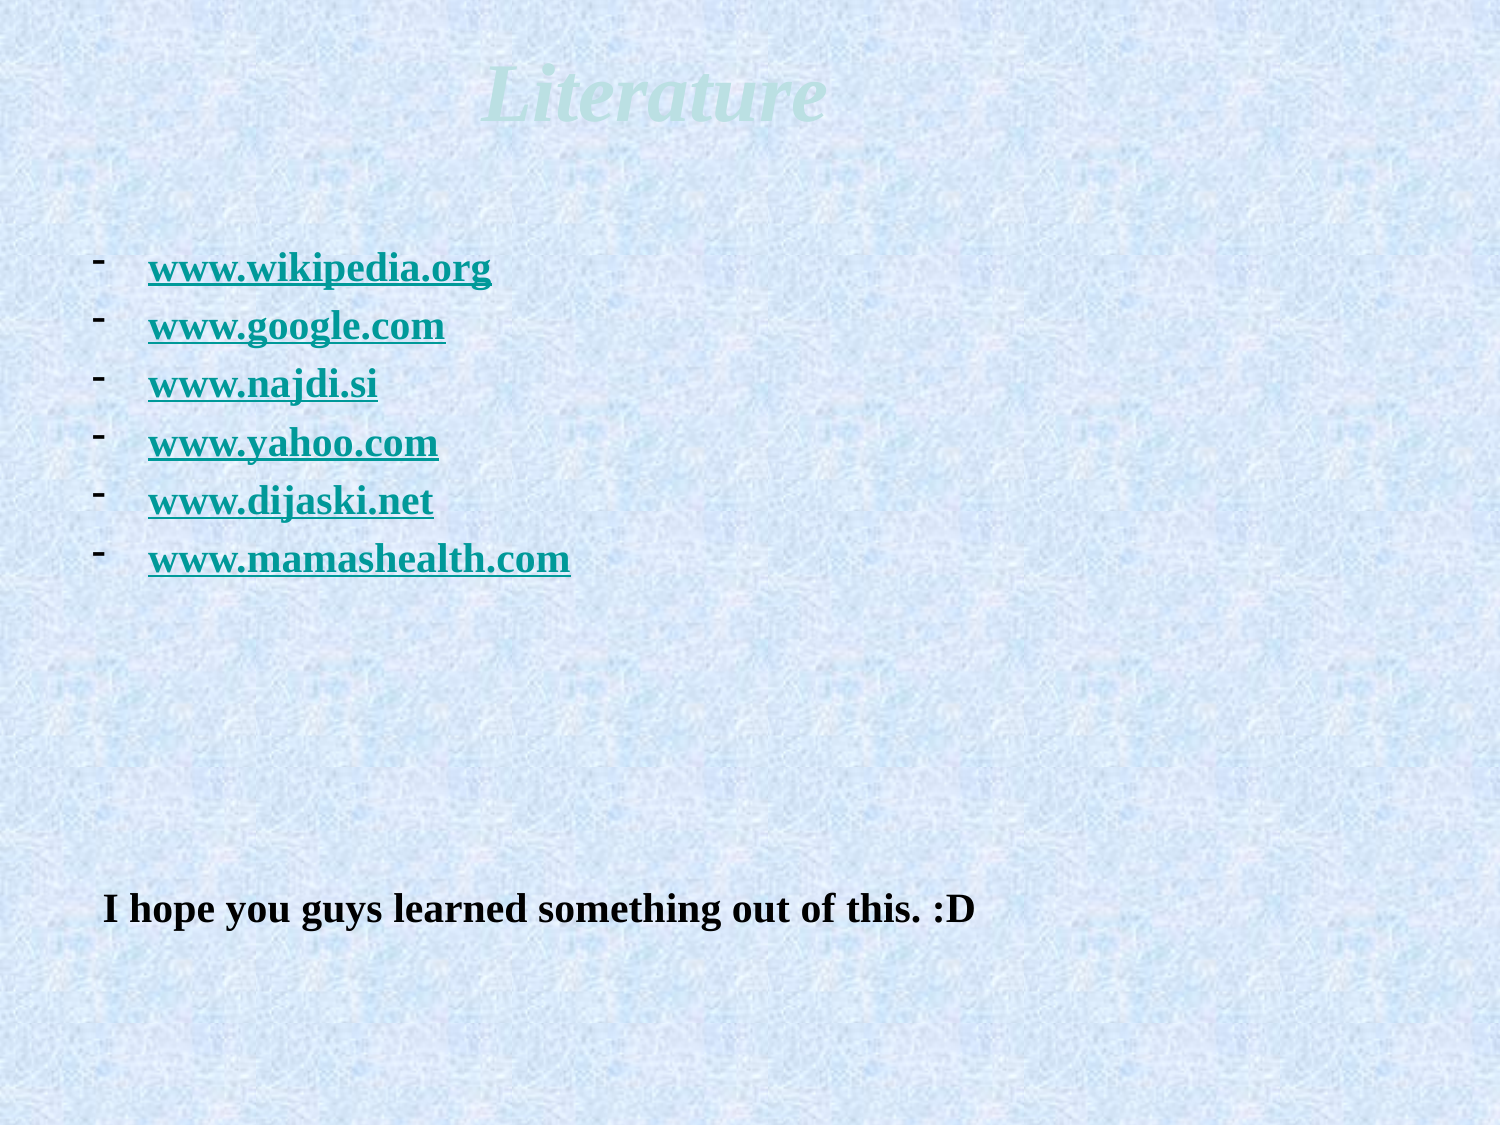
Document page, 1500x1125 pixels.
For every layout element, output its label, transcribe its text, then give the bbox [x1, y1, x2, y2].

text_box Literature [301, 30, 1010, 315]
list www.wikipedia.org www.google.com www.najdi.si www.yahoo.com www.dijaski.net www.mamashealth.com I hope you guys learned something out of this. :D [76, 231, 1424, 1095]
picture [0, 0, 1500, 1125]
